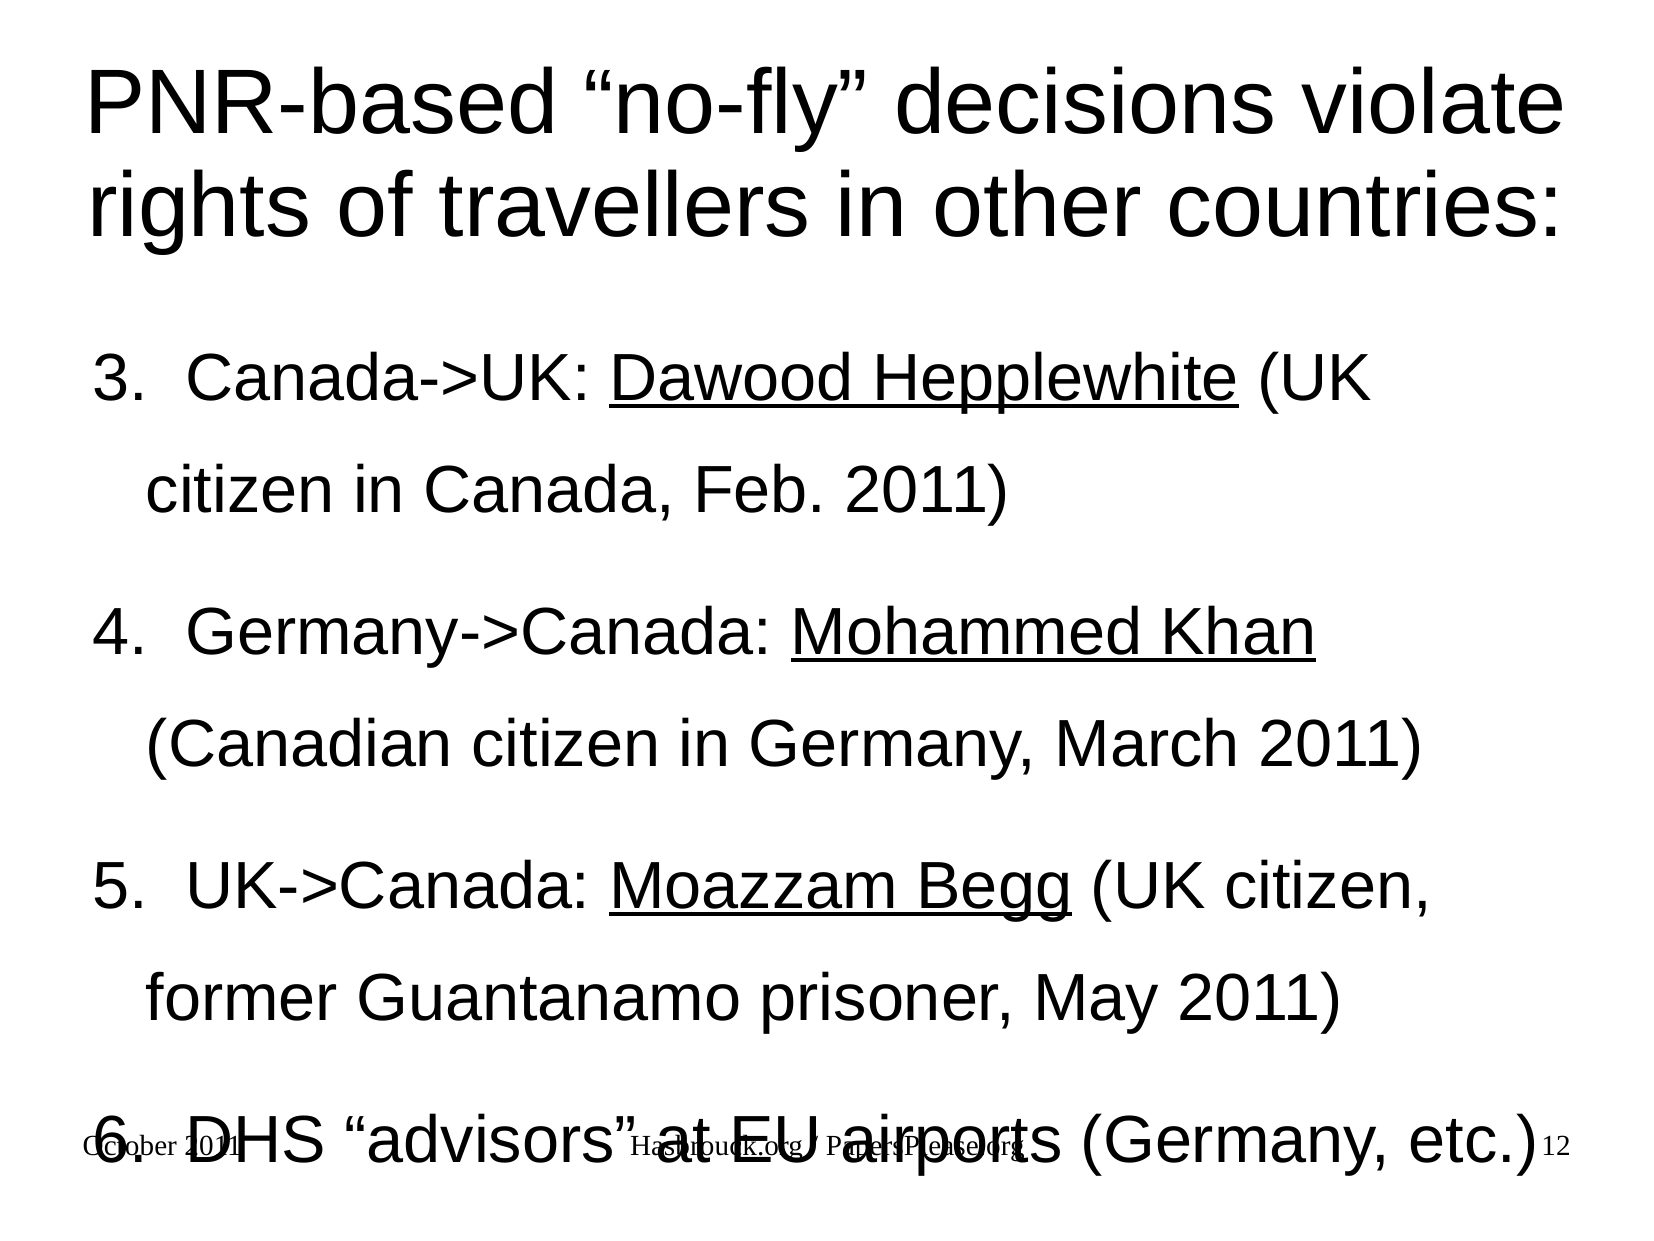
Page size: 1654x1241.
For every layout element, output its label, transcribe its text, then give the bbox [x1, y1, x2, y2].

list Canada->UK: Dawood Hepplewhite (UK citizen in Canada, Feb. 2011) Germany->Canada: Mohammed Khan (Canadian citizen in Germany, March 2011) UK->Canada: Moazzam Begg (UK citizen, former Guantanamo prisoner, May 2011) DHS “advisors” at EU airports (Germany, etc.) [75, 302, 1564, 1053]
title PNR-based “no-fly” decisions violate rights of travellers in other countries: [82, 49, 1571, 257]
